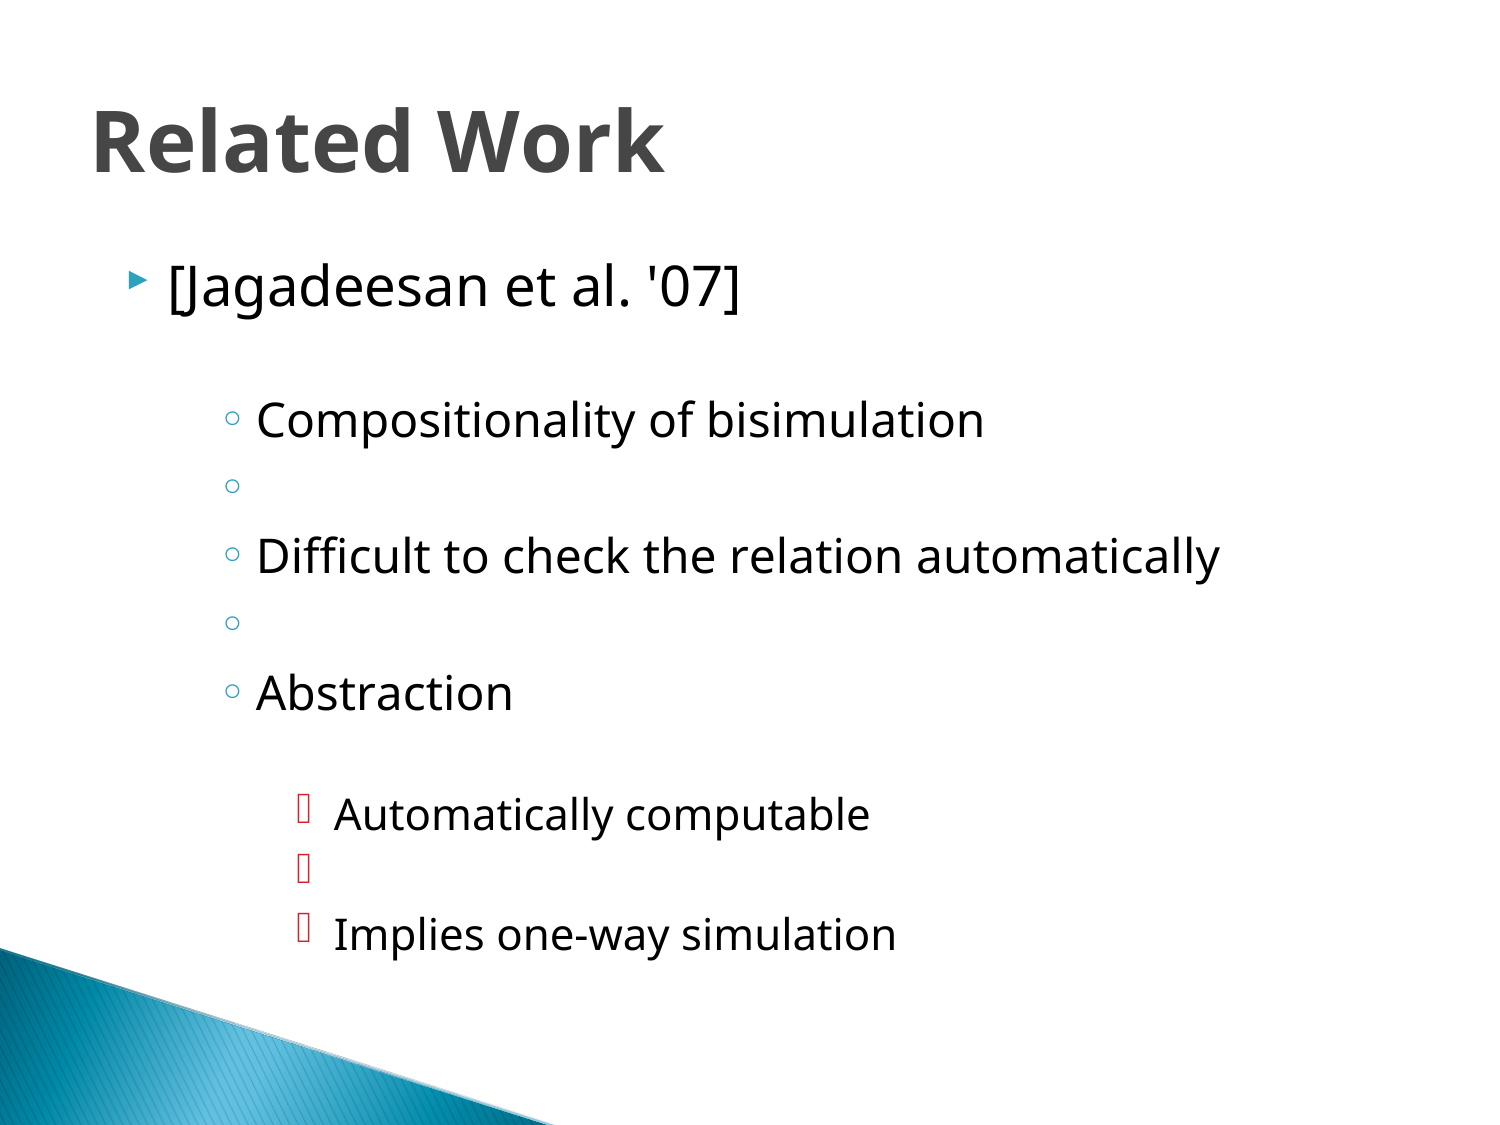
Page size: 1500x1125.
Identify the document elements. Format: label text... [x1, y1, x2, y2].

list [Jagadeesan et al. '07] Compositionality of bisimulation Difficult to check the relation automatically Abstraction Automatically computable Implies one-way simulation [75, 242, 1426, 987]
title Related Work [75, 28, 1426, 242]
